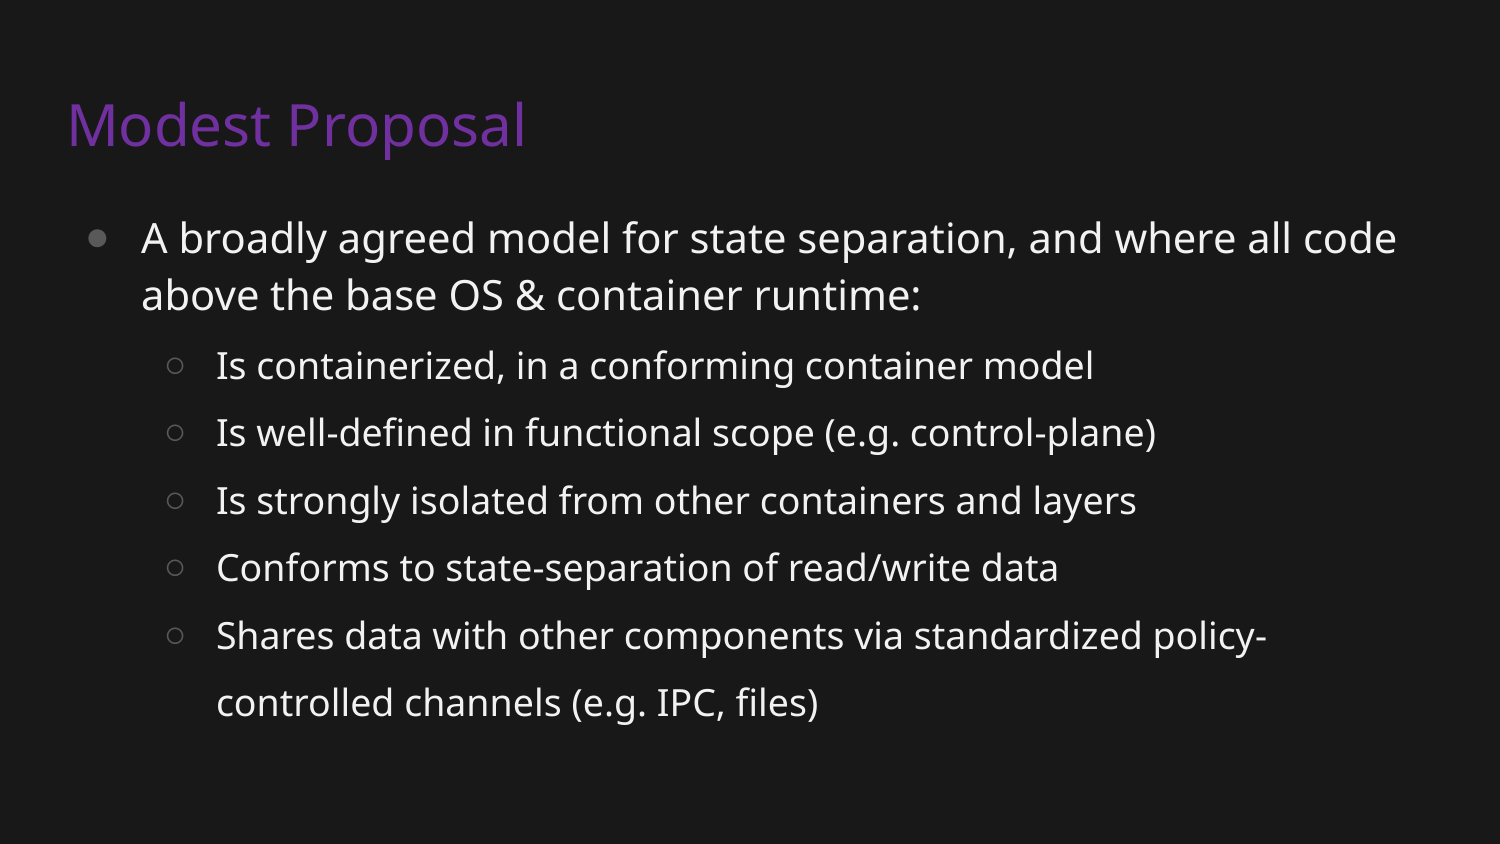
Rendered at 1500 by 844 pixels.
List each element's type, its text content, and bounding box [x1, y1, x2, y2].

title Modest Proposal [51, 72, 1449, 167]
list A broadly agreed model for state separation, and where all code above the base OS & container runtime: Is containerized, in a conforming container model Is well-defined in functional scope (e.g. control-plane) Is strongly isolated from other containers and layers Conforms to state-separation of read/write data Shares data with other components via standardized policy-controlled channels (e.g. IPC, files) [51, 189, 1449, 750]
